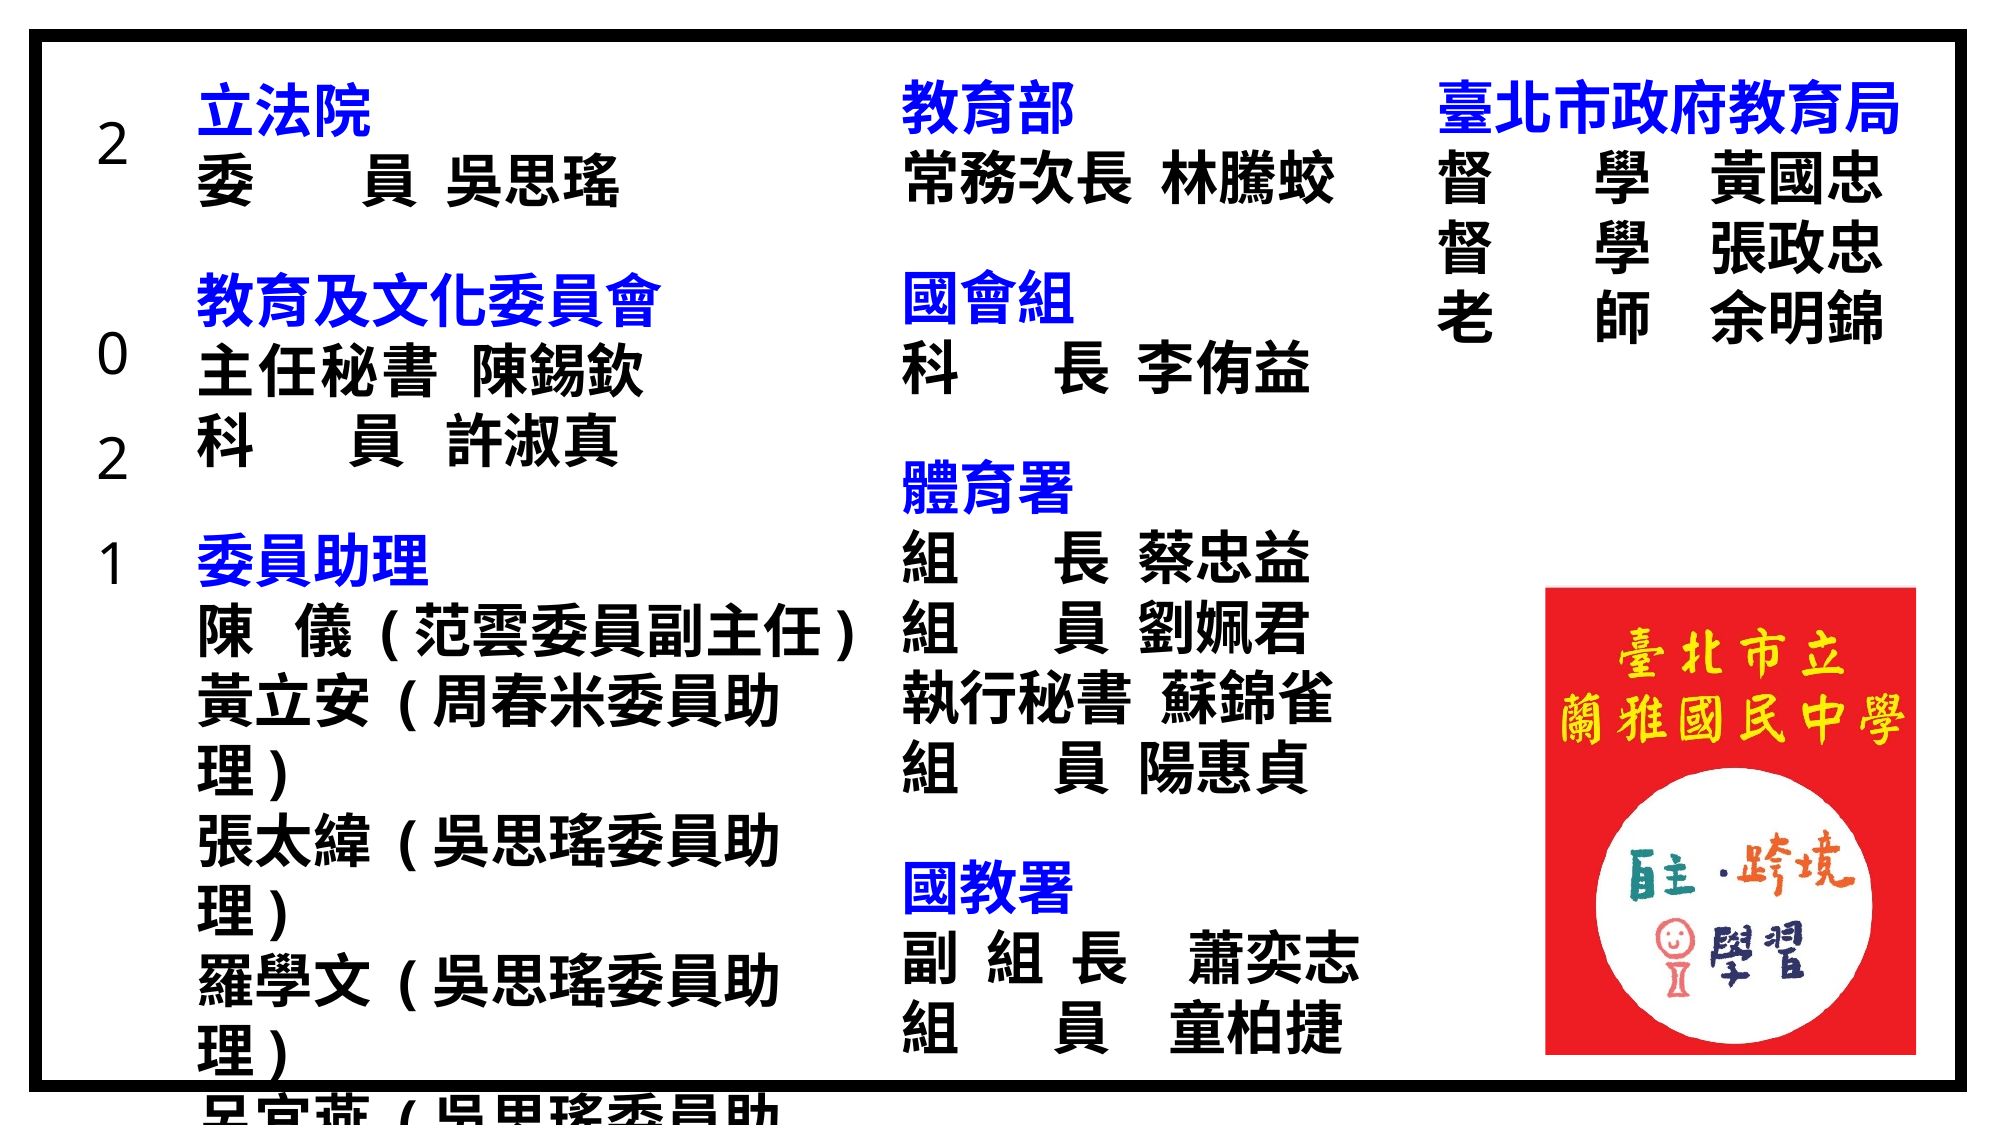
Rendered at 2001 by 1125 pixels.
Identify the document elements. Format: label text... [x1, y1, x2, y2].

text_box 教育部 常務次長 林騰蛟 國會組 科 長 李侑益 體育署 組 長 蔡忠益 組 員 劉姵君 執行秘書 蘇錦雀 組 員 陽惠貞 國教署 副 組 長 蕭奕志 組 員 童柏捷 [886, 63, 1460, 1089]
text_box 立法院 委 員 吳思瑤 教育及文化委員會 主任秘書 陳錫欽 科 員 許淑真 委員助理 陳 儀 (范雲委員副主任) 黃立安 (周春米委員助理) 張太緯 (吳思瑤委員助理) 羅學文 (吳思瑤委員助理) 呂宜燕 (吳思瑤委員助理) 吳囿萱 (吳思瑤委員助理) [181, 66, 886, 1031]
picture [1545, 585, 1917, 1055]
text_box 2 021 [80, 63, 146, 492]
text_box 臺北市政府教育局 督 學 黃國忠 督 學 張政忠 老 師 余明錦 [1422, 64, 1936, 359]
